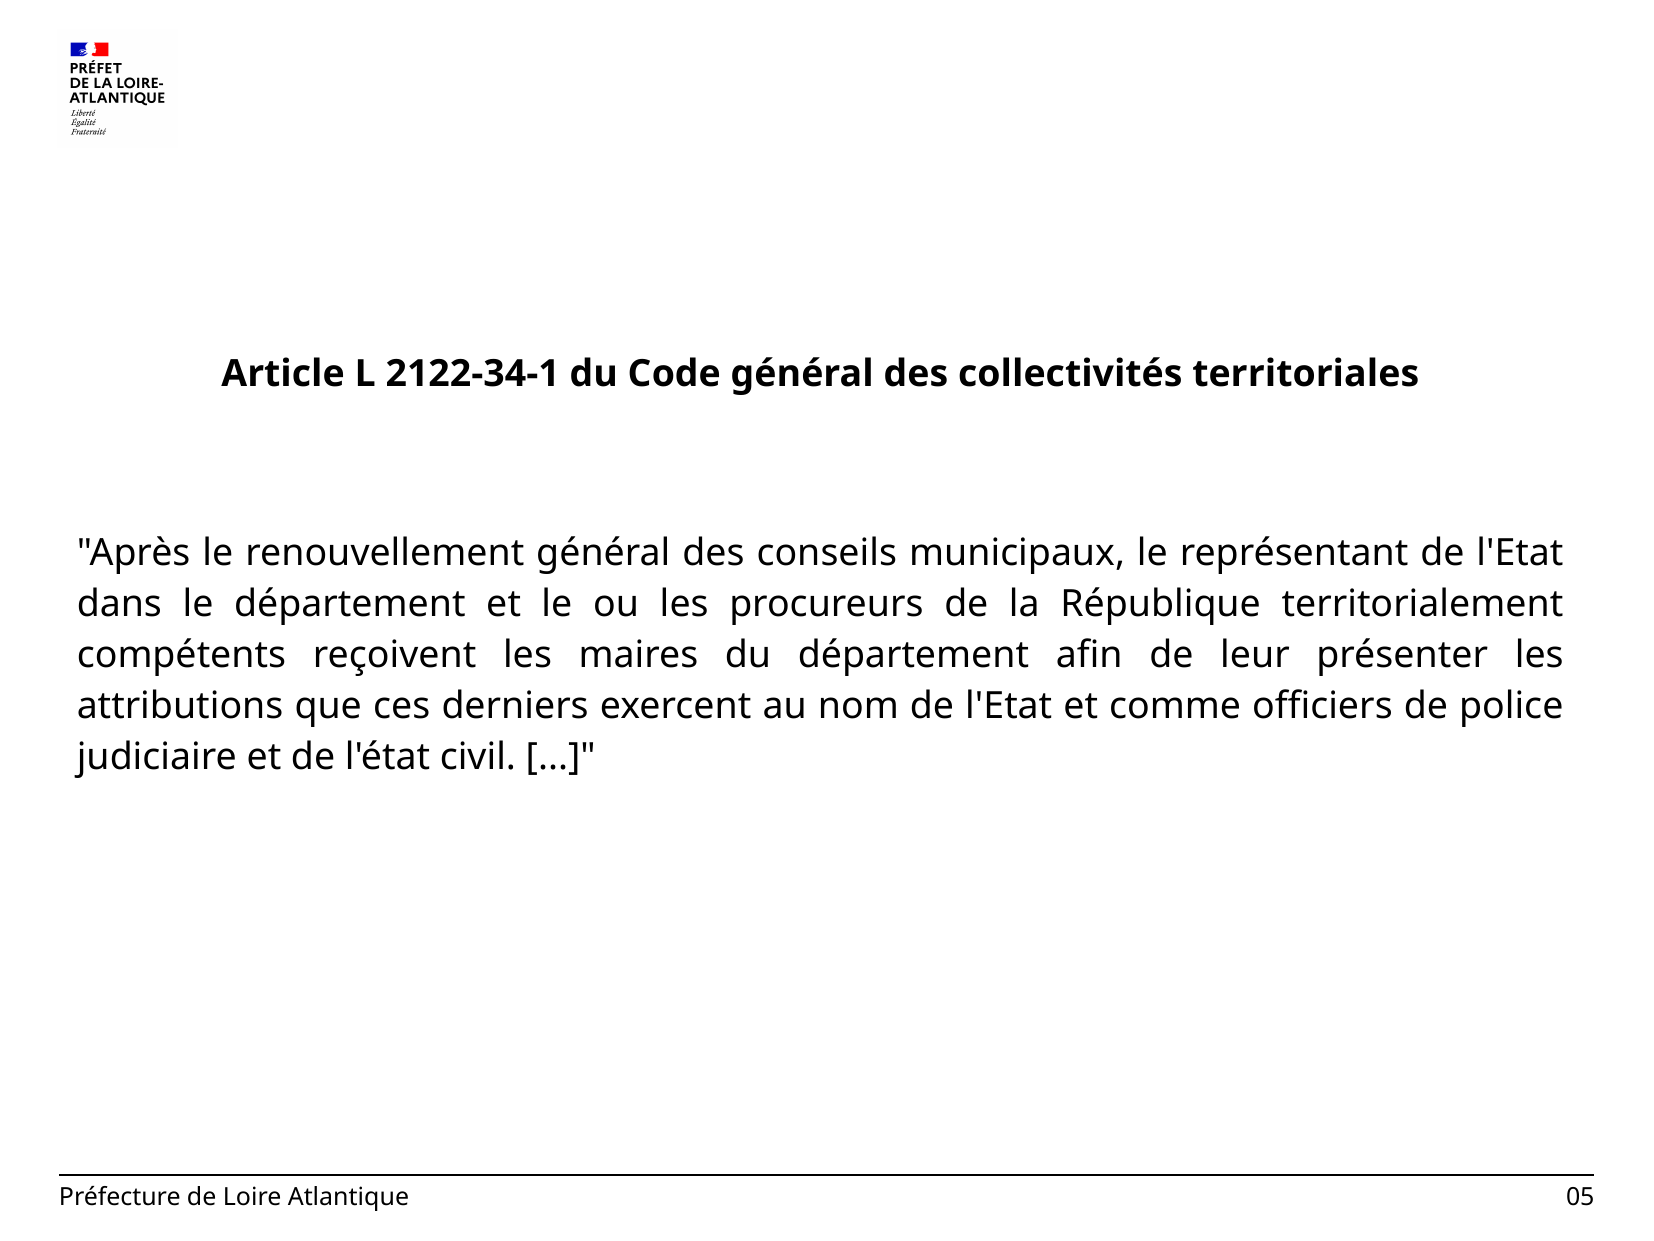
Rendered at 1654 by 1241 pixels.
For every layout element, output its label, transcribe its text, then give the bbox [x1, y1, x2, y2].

text_box Préfecture de Loire Atlantique [59, 1180, 473, 1212]
subtitle Article L 2122-34-1 du Code général des collectivités territoriales [76, 236, 1565, 508]
text_box 05 [1535, 1180, 1595, 1211]
text_box "Après le renouvellement général des conseils municipaux, le représentant de l'Etat dans le département et le ou les procureurs de la République territorialement compétents reçoivent les maires du département afin de leur présenter les attributions que ces derniers exercent au nom de l'Etat et comme officiers de police judiciaire et de l'état civil. [...]" [76, 541, 1565, 817]
picture [57, 29, 178, 148]
